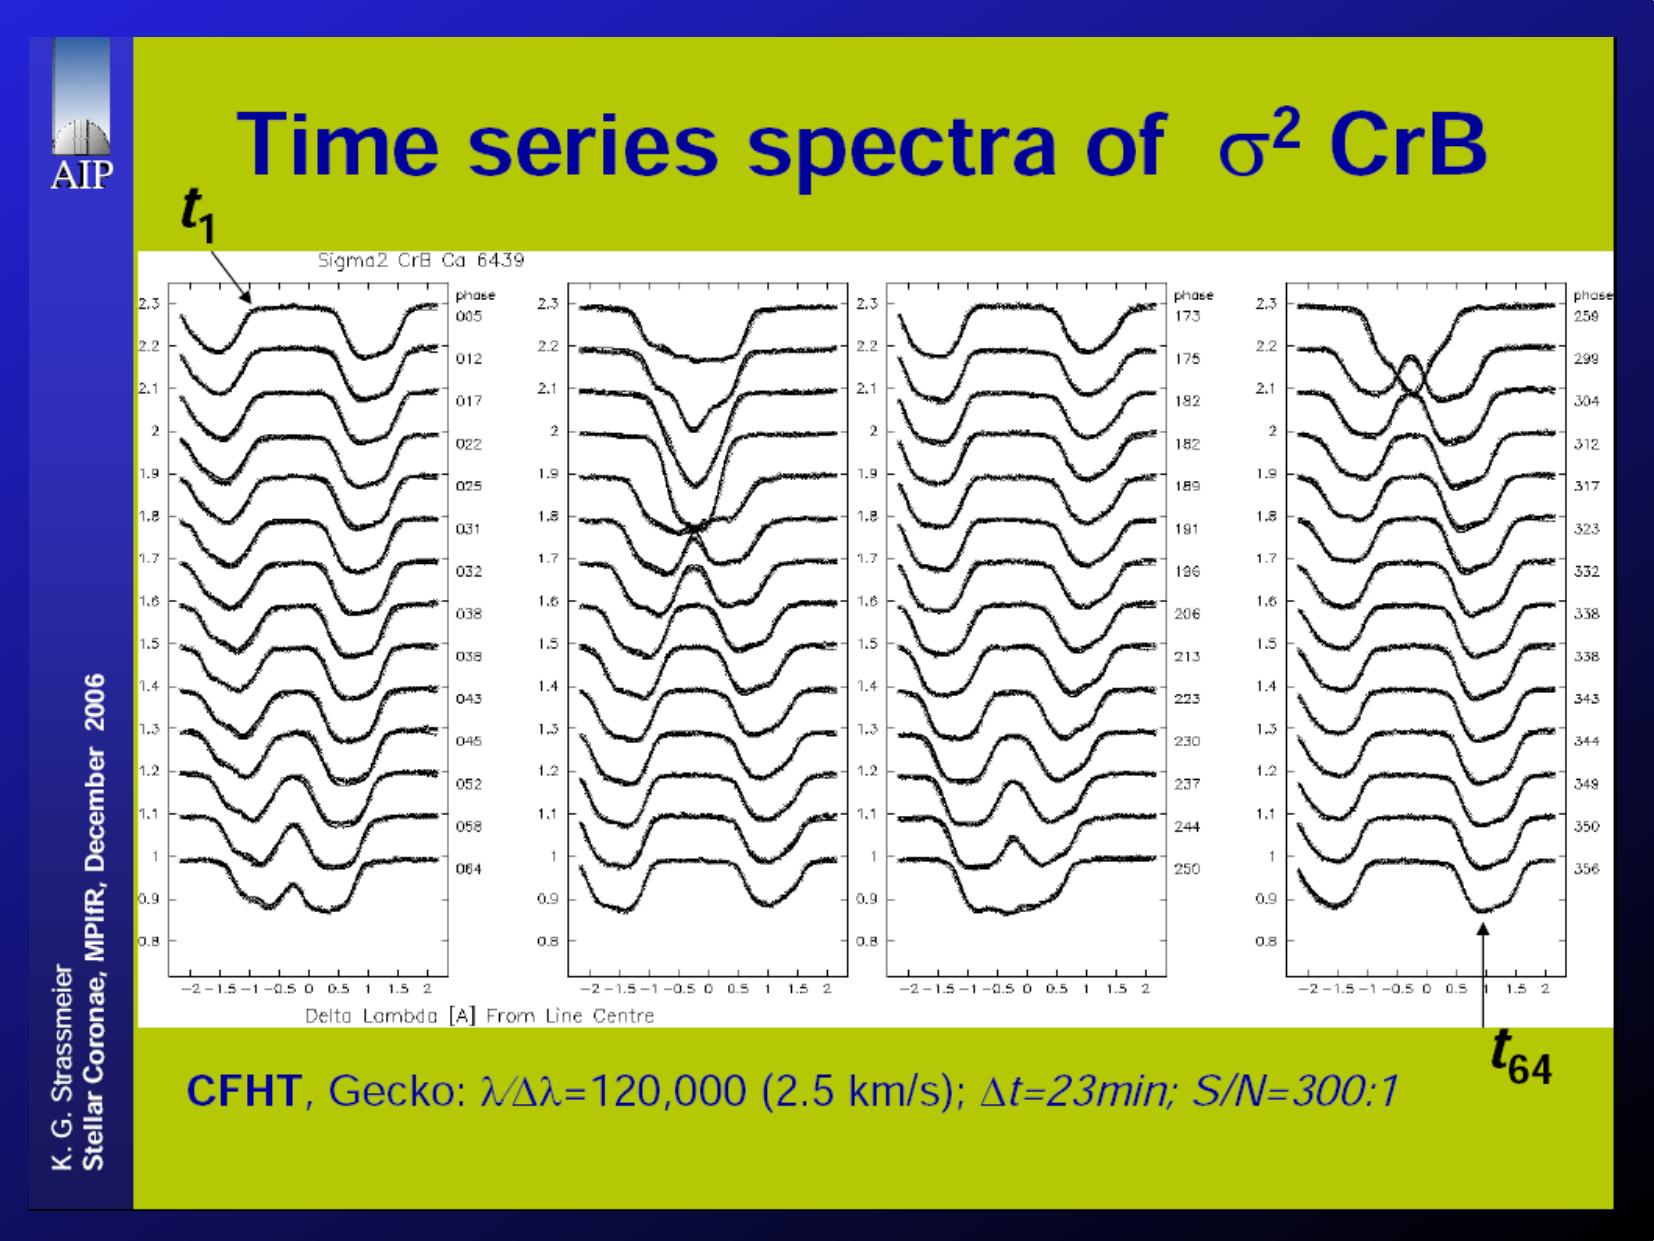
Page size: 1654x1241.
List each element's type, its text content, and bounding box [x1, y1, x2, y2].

picture [29, 37, 1617, 1211]
title Outline of the Talk [88, 27, 1577, 37]
